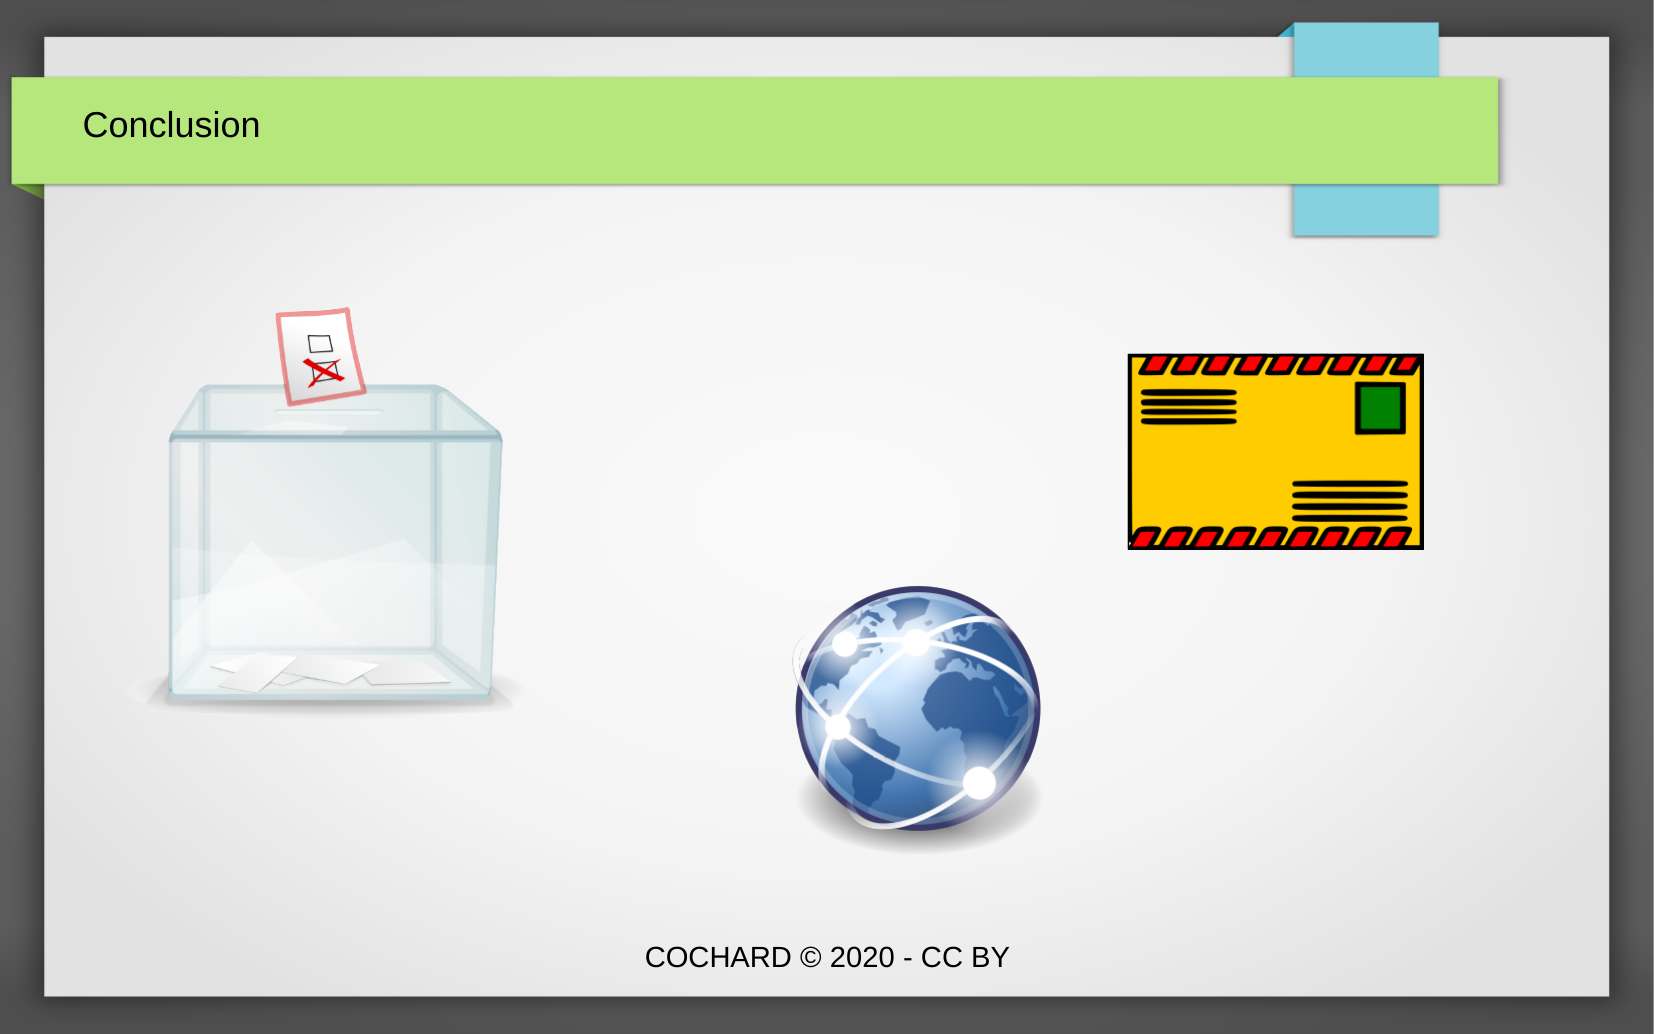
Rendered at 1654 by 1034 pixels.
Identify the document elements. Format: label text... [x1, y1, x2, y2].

picture [0, 0, 1654, 1034]
title Conclusion [82, 39, 1235, 210]
list [82, 249, 1571, 849]
